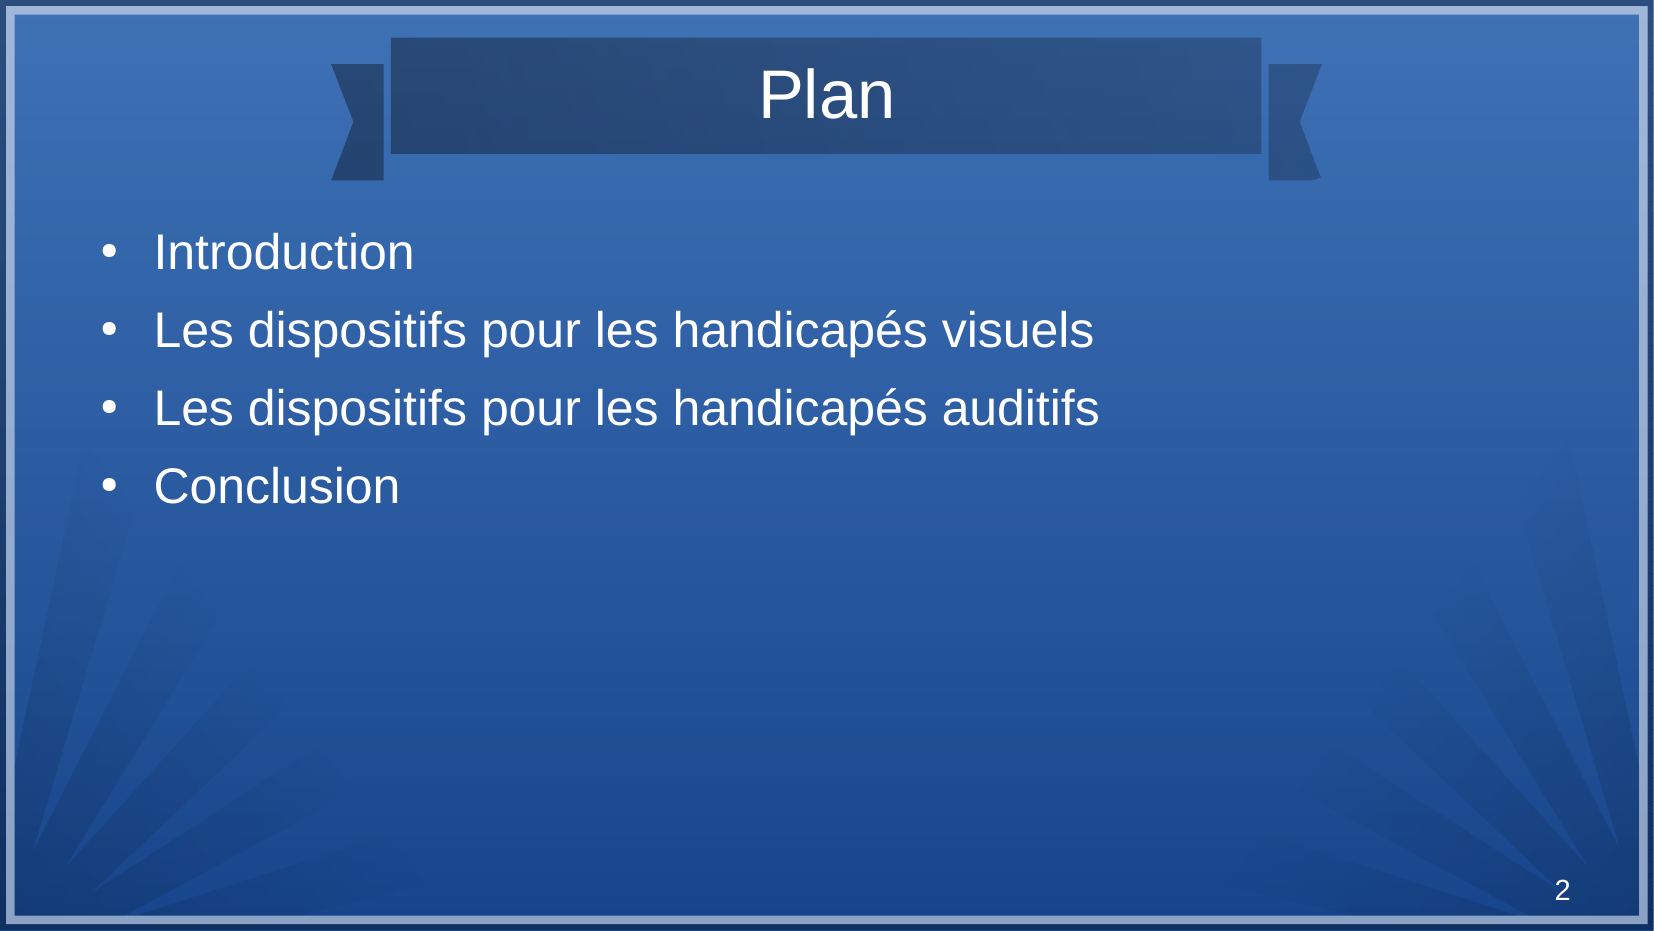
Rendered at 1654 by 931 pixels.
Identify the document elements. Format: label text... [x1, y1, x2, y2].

list Introduction Les dispositifs pour les handicapés visuels Les dispositifs pour les handicapés auditifs Conclusion [82, 224, 1571, 848]
title Plan [389, 35, 1264, 154]
